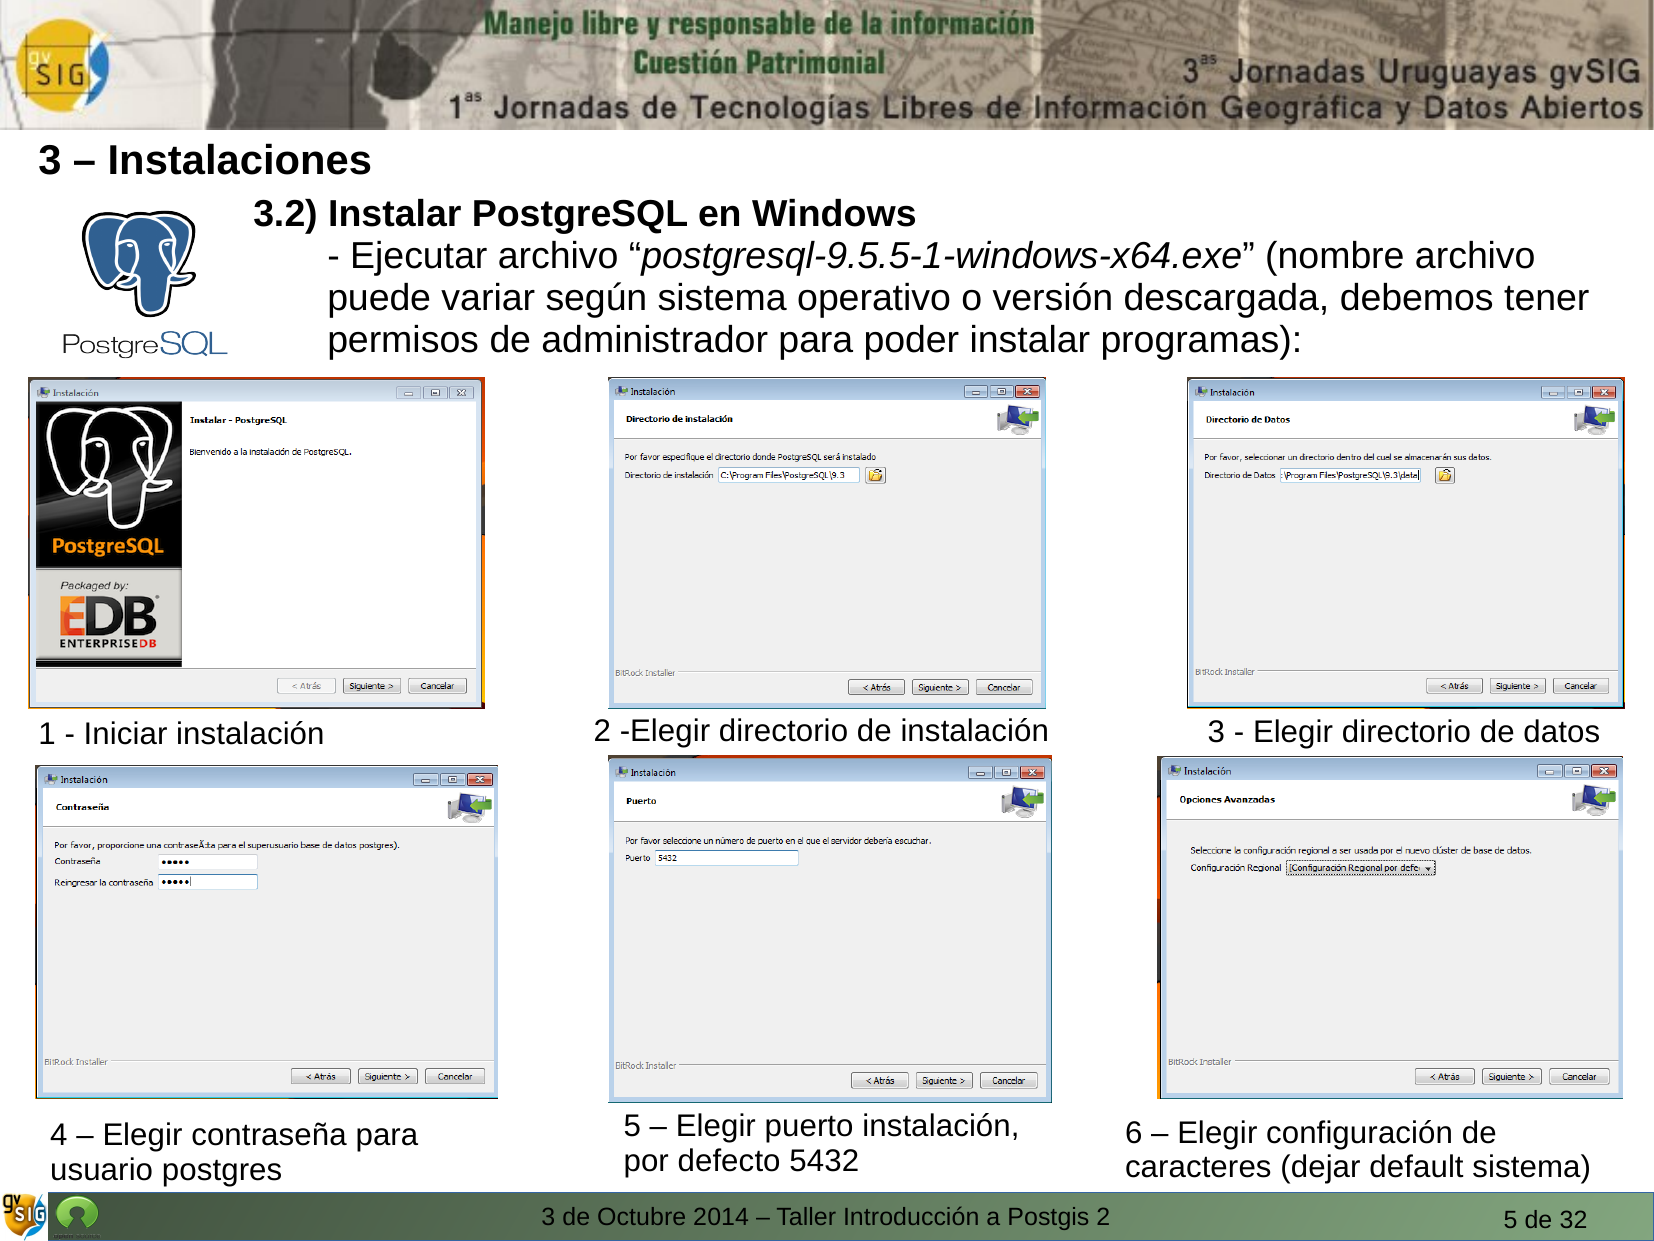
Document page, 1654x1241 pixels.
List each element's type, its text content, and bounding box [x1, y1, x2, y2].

text_box 4 – Elegir contraseña para usuario postgres [35, 1110, 461, 1196]
text_box 3 de Octubre 2014 – Taller Introducción a Postgis 2 [107, 1192, 1654, 1241]
picture [0, 0, 1654, 130]
picture [1187, 377, 1625, 709]
picture [35, 765, 498, 1099]
text_box 3 – Instalaciones [23, 129, 1630, 192]
text_box <número> de 32 [1488, 1198, 1654, 1241]
picture [28, 185, 485, 709]
picture [608, 377, 1046, 705]
text_box 3 - Elegir directorio de datos [1192, 706, 1619, 756]
text_box 6 – Elegir configuración de caracteres (dejar default sistema) [1110, 1107, 1630, 1193]
text_box 2 -Elegir directorio de instalación [578, 705, 1087, 756]
text_box 3.2) Instalar PostgreSQL en Windows - Ejecutar archivo “postgresql-9.5.5-1-windows-x64.exe” (nombre archivo puede variar según sistema operativo o versión descargada, debemos tener permisos de administrador para poder instalar programas): [239, 185, 1607, 411]
text_box 1 - Iniciar instalación [23, 708, 461, 759]
text_box 5 – Elegir puerto instalación, por defecto 5432 [608, 1101, 1063, 1187]
picture [608, 755, 1052, 1101]
picture [0, 1192, 107, 1241]
picture [1157, 756, 1623, 1099]
